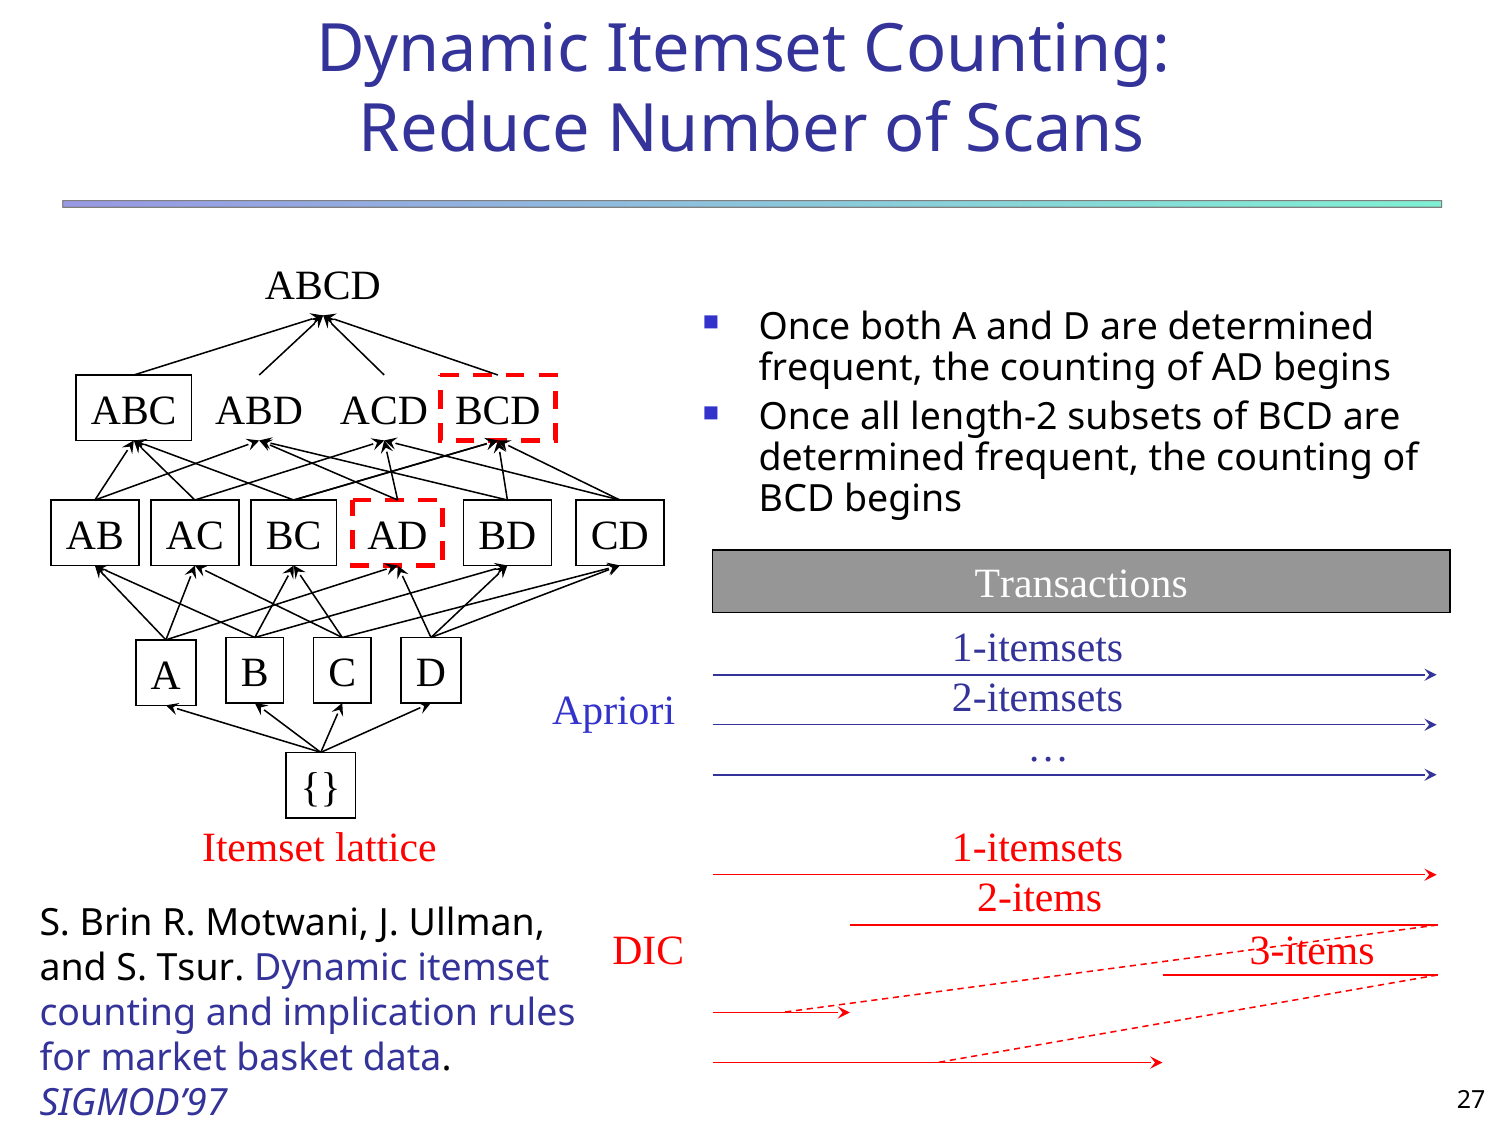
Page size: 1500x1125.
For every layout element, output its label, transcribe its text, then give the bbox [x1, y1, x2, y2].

text_box BD [463, 500, 552, 566]
list Once both A and D are determined frequent, the counting of AD begins Once all length-2 subsets of BCD are determined frequent, the counting of BCD begins [687, 299, 1475, 538]
text_box AB [51, 500, 139, 566]
text_box ABC [76, 375, 192, 441]
text_box BC [251, 500, 337, 566]
text_box 1-itemsets [937, 612, 1139, 662]
text_box ACD [325, 375, 440, 441]
text_box B [226, 637, 284, 703]
text_box Transactions [712, 549, 1450, 613]
title Dynamic Itemset Counting: Reduce Number of Scans [62, 0, 1426, 172]
text_box DIC [613, 914, 700, 981]
text_box C [313, 637, 372, 703]
text_box 1-itemsets [937, 812, 1139, 878]
text_box 3-items [1234, 914, 1390, 981]
text_box AC [151, 500, 239, 566]
text_box D [401, 637, 461, 703]
text_box DIC [613, 938, 617, 963]
text_box 2-items [962, 862, 1118, 928]
text_box <number> [1187, 1062, 1500, 1125]
text_box ABCD [250, 249, 397, 316]
text_box DIC [621, 939, 636, 962]
text_box {} [285, 752, 356, 812]
text_box A [135, 639, 196, 706]
text_box BCD [440, 375, 556, 441]
text_box S. Brin R. Motwani, J. Ullman, and S. Tsur. Dynamic itemset counting and implication rules for market basket data. SIGMOD’97 [24, 890, 613, 1125]
text_box Itemset lattice [187, 812, 452, 878]
text_box Apriori [537, 675, 691, 741]
text_box ABD [200, 375, 319, 441]
text_box CD [576, 500, 664, 566]
text_box 2-itemsets [937, 662, 1139, 728]
text_box … [1012, 712, 1084, 778]
text_box AD [352, 500, 443, 566]
